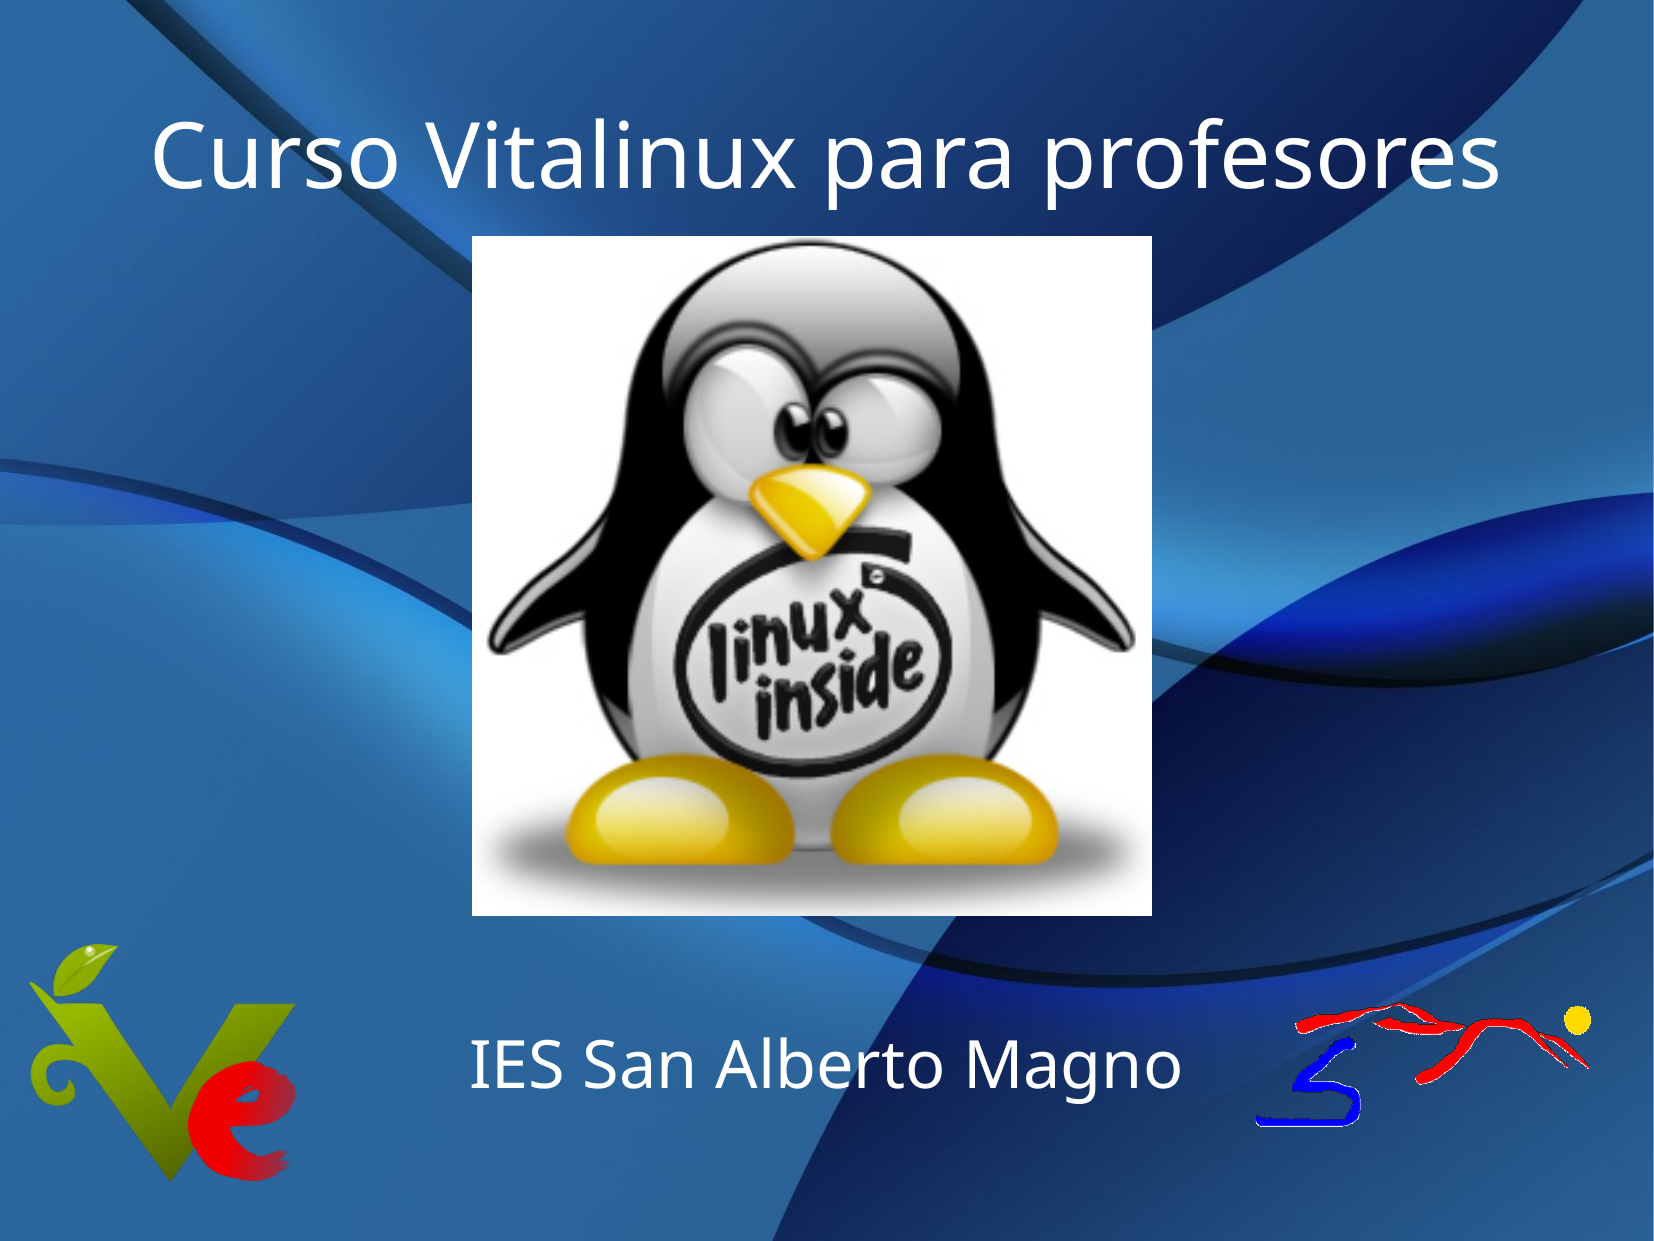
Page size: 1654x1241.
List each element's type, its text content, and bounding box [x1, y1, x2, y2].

title Curso Vitalinux para profesores [82, 49, 1571, 257]
subtitle IES San Alberto Magno [82, 297, 1571, 1102]
picture [0, 0, 1654, 1241]
